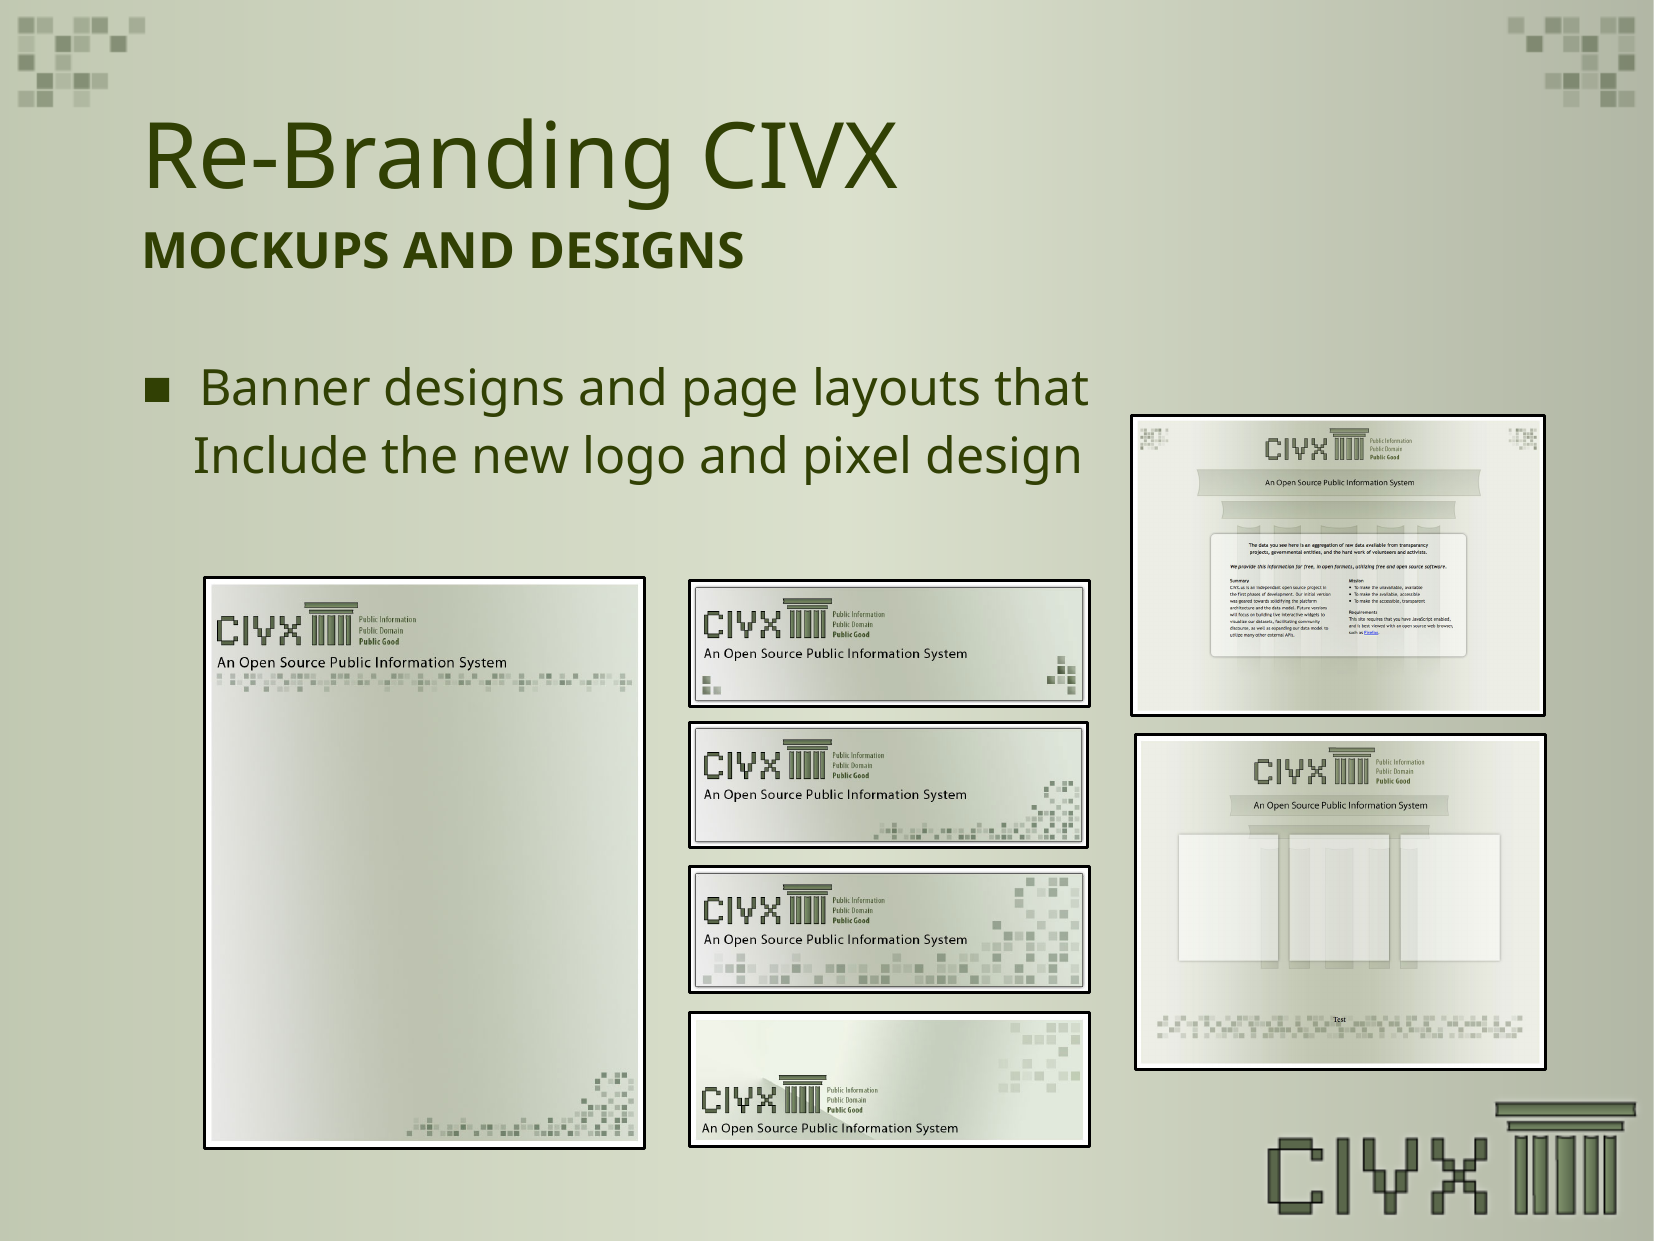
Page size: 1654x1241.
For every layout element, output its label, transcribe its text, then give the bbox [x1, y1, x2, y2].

subtitle MOCKUPS AND DESIGNS n Banner designs and page layouts that Include the new logo and pixel design [141, 285, 1630, 1102]
title Re-Branding CIVX [141, 56, 1630, 250]
picture [0, 0, 1654, 1241]
